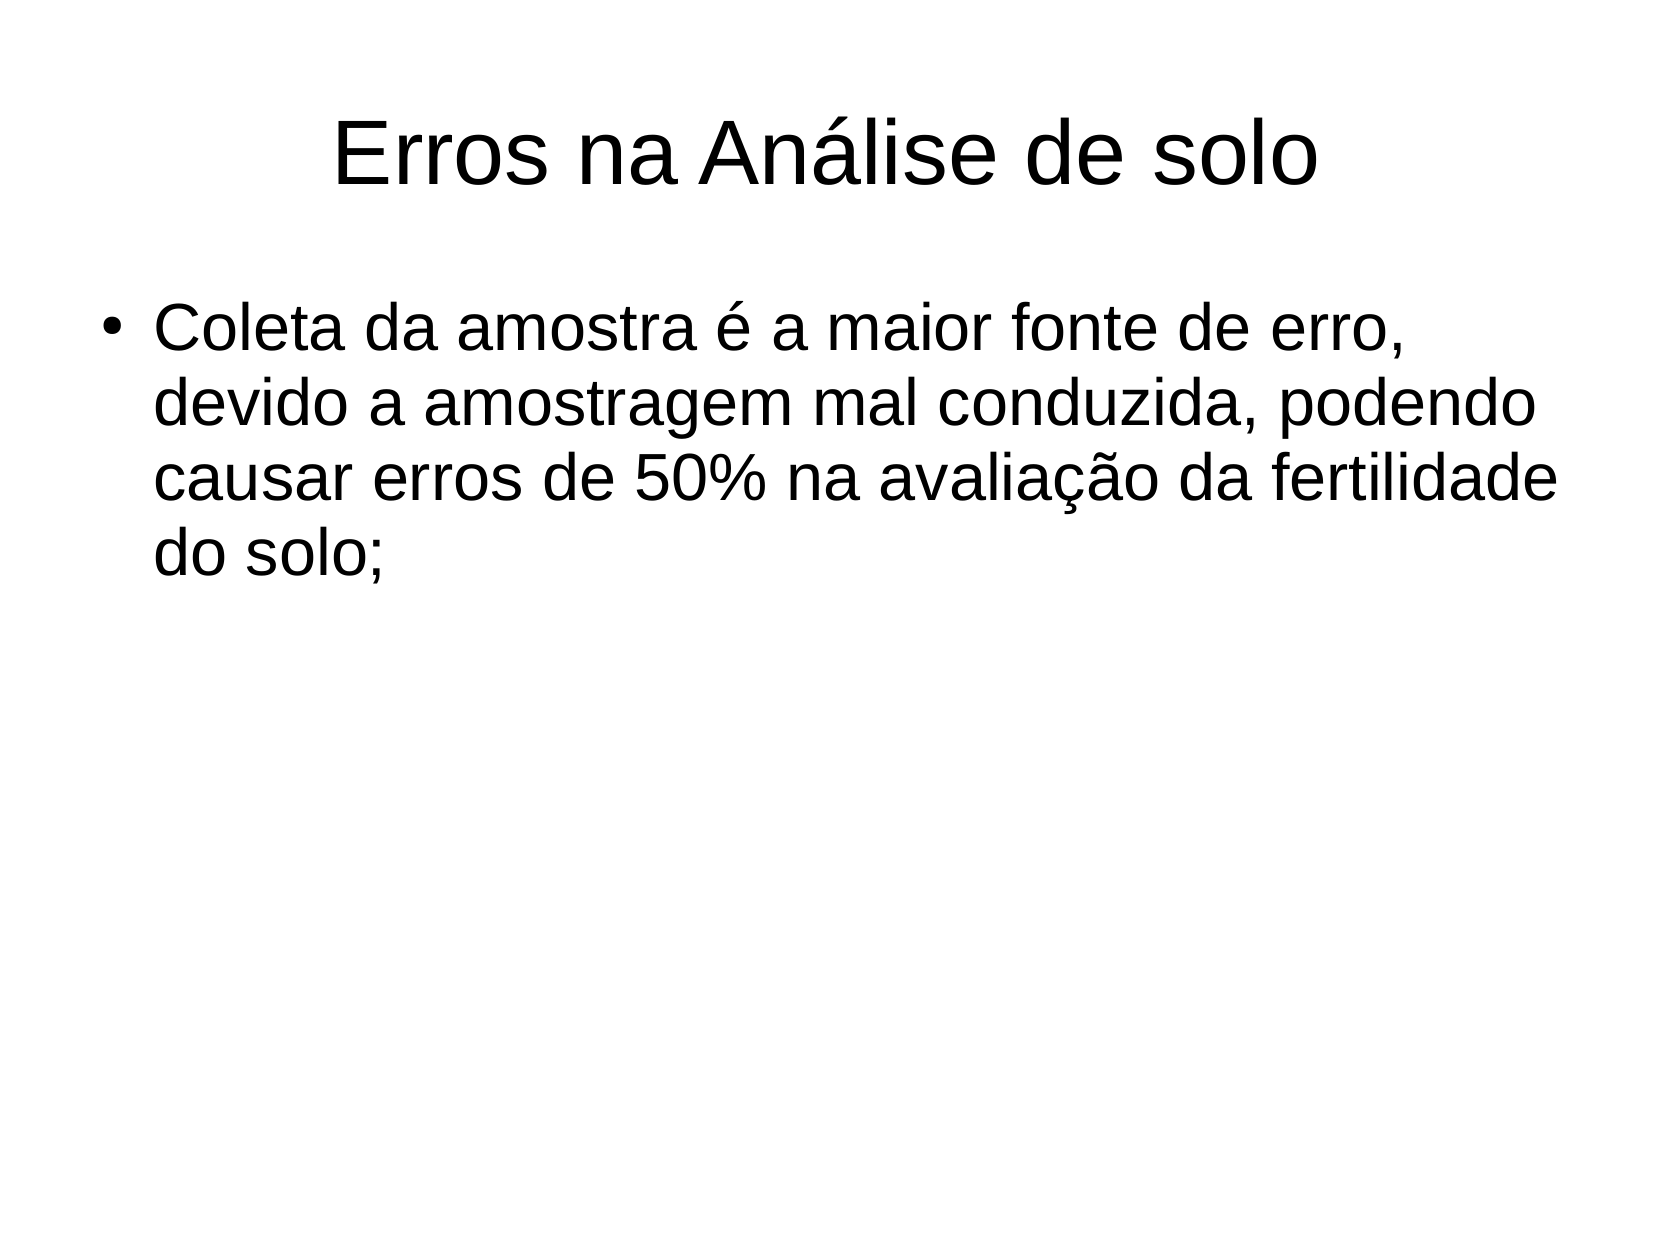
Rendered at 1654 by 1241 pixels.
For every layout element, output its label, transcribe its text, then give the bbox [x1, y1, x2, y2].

title Erros na Análise de solo [82, 49, 1571, 257]
list Coleta da amostra é a maior fonte de erro, devido a amostragem mal conduzida, podendo causar erros de 50% na avaliação da fertilidade do solo; [82, 290, 1571, 1010]
